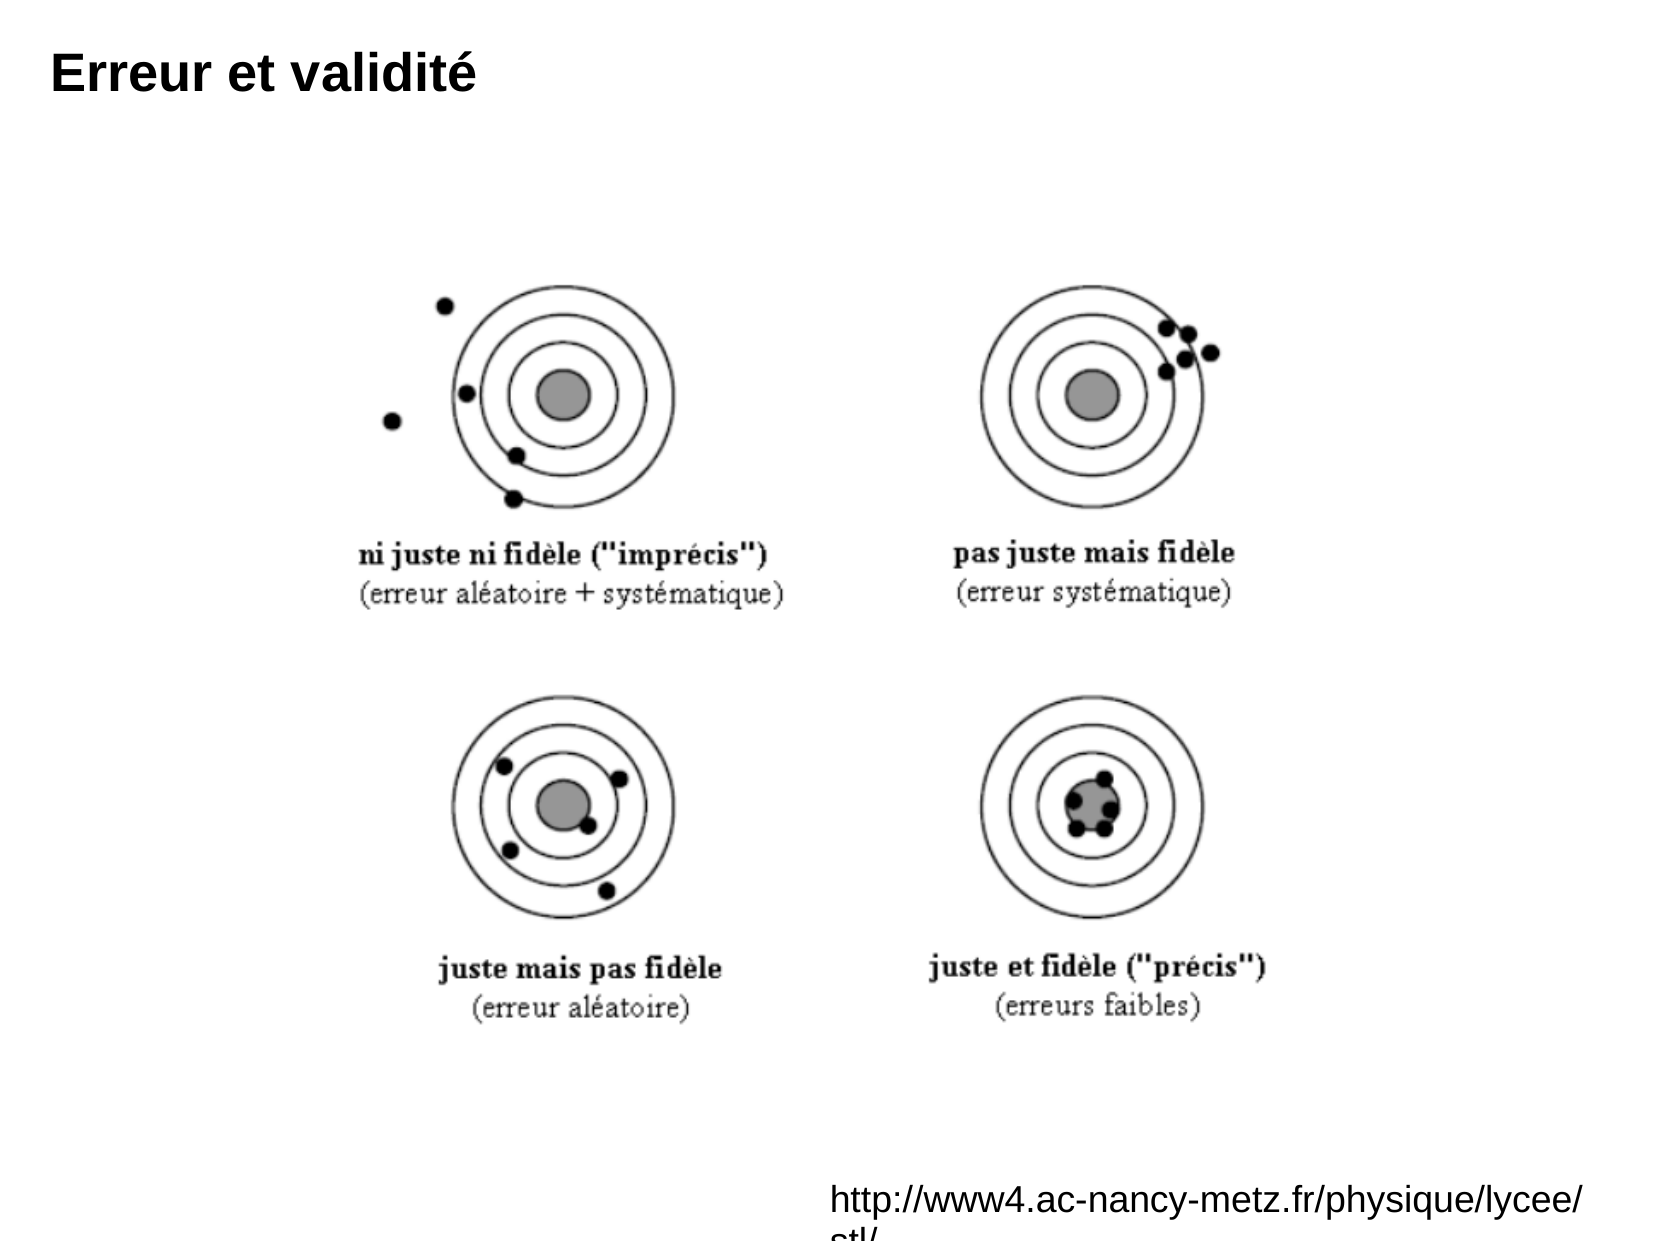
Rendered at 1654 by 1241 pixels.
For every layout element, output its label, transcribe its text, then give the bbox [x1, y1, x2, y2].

text_box Erreur et validité [35, 35, 721, 113]
text_box http://www4.ac-nancy-metz.fr/physique/lycee/stl/ [814, 1171, 1643, 1229]
picture [318, 236, 1341, 1040]
